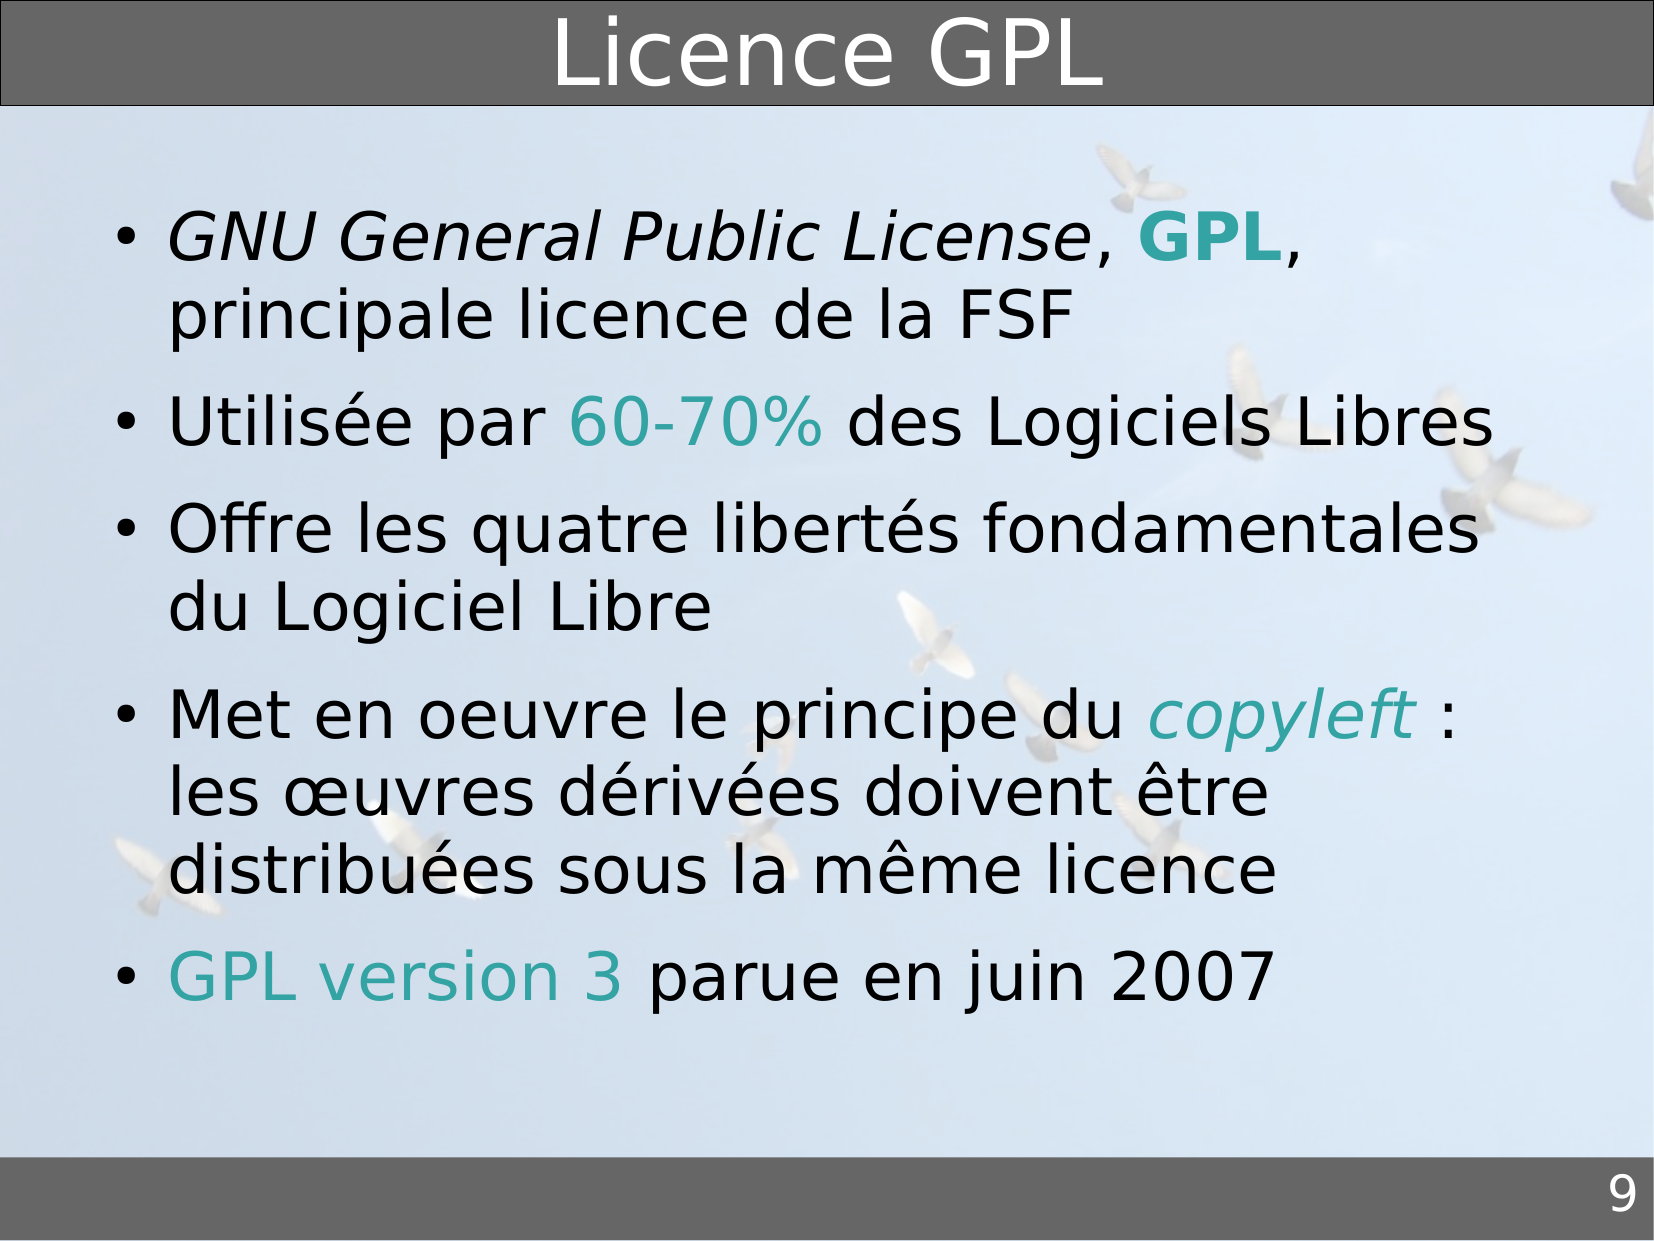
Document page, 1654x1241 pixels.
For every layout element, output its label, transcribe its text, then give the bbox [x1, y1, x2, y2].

title Licence GPL [0, 0, 1654, 108]
list GNU General Public License, GPL, principale licence de la FSF Utilisée par 60-70% des Logiciels Libres Offre les quatre libertés fondamentales du Logiciel Libre Met en oeuvre le principe du copyleft : les œuvres dérivées doivent être distribuées sous la même licence GPL version 3 parue en juin 2007 [96, 198, 1543, 1035]
